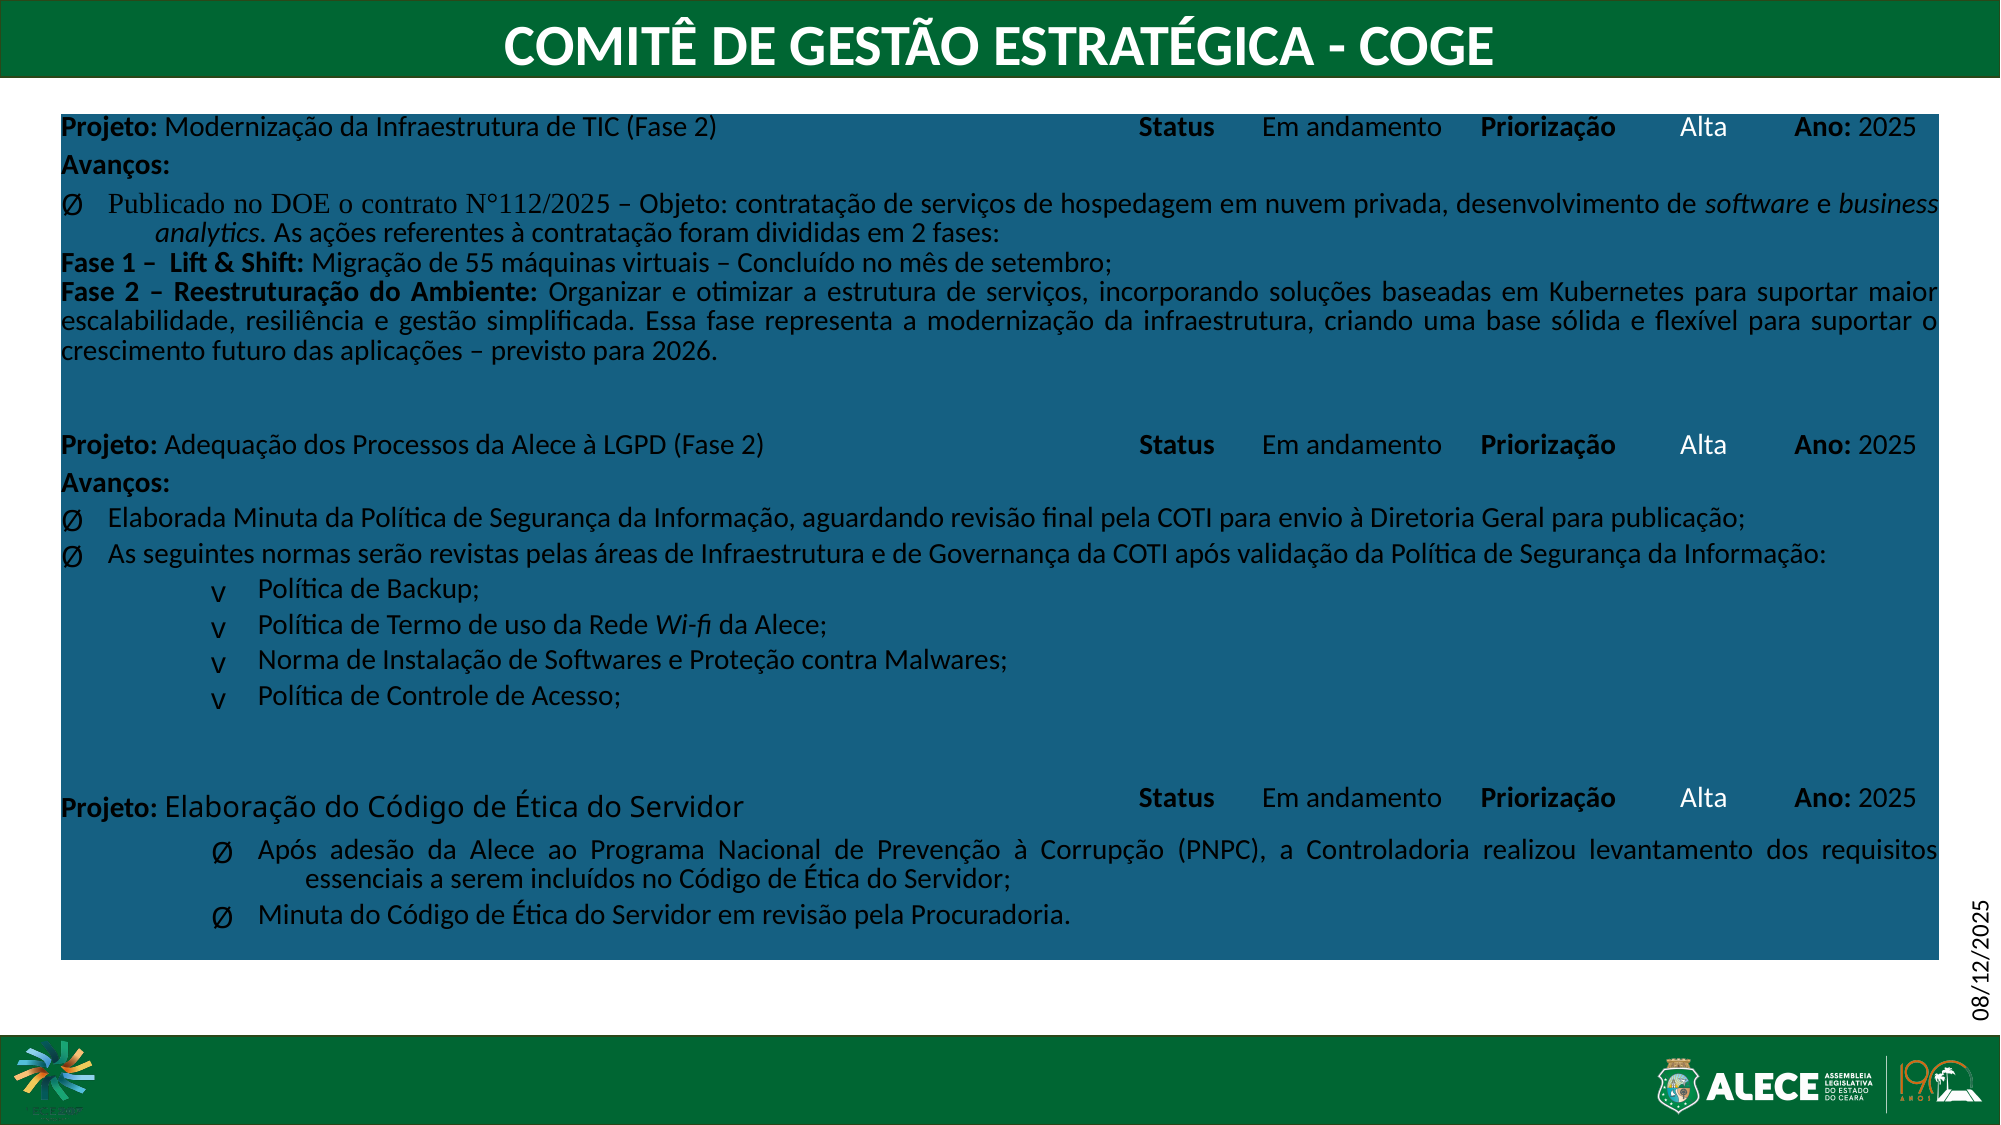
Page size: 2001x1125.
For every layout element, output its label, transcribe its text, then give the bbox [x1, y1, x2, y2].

table_cell Status [1112, 432, 1242, 470]
table_cell Projeto: Elaboração do Código de Ética do Servidor [61, 786, 1112, 838]
picture [1625, 982, 2000, 1125]
table_header Ano: 2025 [1773, 114, 1939, 152]
table_cell Após adesão da Alece ao Programa Nacional de Prevenção à Corrupção (PNPC), a Controladoria realizou levantamento dos requisitos essenciais a serem incluídos no Código de Ética do Servidor; Minuta do Código de Ética do Servidor em revisão pela Procuradoria. [61, 838, 1939, 960]
text_box COMITÊ DE GESTÃO ESTRATÉGICA - COGE [0, 0, 2000, 77]
table_header Em andamento [1242, 114, 1462, 152]
table_cell Status [1112, 786, 1242, 838]
table_header Alta [1635, 114, 1773, 152]
table_header Priorização [1462, 114, 1635, 152]
text_box 08/12/2025 [1956, 883, 2000, 1037]
table_cell Projeto: Adequação dos Processos da Alece à LGPD (Fase 2) [61, 432, 1112, 470]
table_cell Em andamento [1242, 432, 1462, 470]
table_cell Em andamento [1242, 786, 1462, 838]
table_cell Ano: 2025 [1773, 432, 1939, 470]
table_header Projeto: Modernização da Infraestrutura de TIC (Fase 2) [61, 114, 1112, 152]
table_cell Alta [1635, 432, 1773, 470]
table_cell Ano: 2025 [1773, 786, 1939, 838]
table_cell Priorização [1462, 786, 1635, 838]
table_cell Avanços: Elaborada Minuta da Política de Segurança da Informação, aguardando revisão final pela COTI para envio à Diretoria Geral para publicação; As seguintes normas serão revistas pelas áreas de Infraestrutura e de Governança da COTI após validação da Política de Segurança da Informação: Política de Backup; Política de Termo de uso da Rede Wi-fi da Alece; Norma de Instalação de Softwares e Proteção contra Malwares; Política de Controle de Acesso; [61, 470, 1939, 786]
table_header Status [1112, 114, 1242, 152]
text_box [0, 1036, 1625, 1125]
table_cell Alta [1635, 786, 1773, 838]
table_cell Avanços: Publicado no DOE o contrato N°112/2025 – Objeto: contratação de serviços de hospedagem em nuvem privada, desenvolvimento de software e business analytics. As ações referentes à contratação foram divididas em 2 fases: Fase 1 – Lift & Shift: Migração de 55 máquinas virtuais – Concluído no mês de setembro; Fase 2 – Reestruturação do Ambiente: Organizar e otimizar a estrutura de serviços, incorporando soluções baseadas em Kubernetes para suportar maior escalabilidade, resiliência e gestão simplificada. Essa fase representa a modernização da infraestrutura, criando uma base sólida e flexível para suportar o crescimento futuro das aplicações – previsto para 2026. [61, 152, 1939, 432]
table_cell Priorização [1462, 432, 1635, 470]
